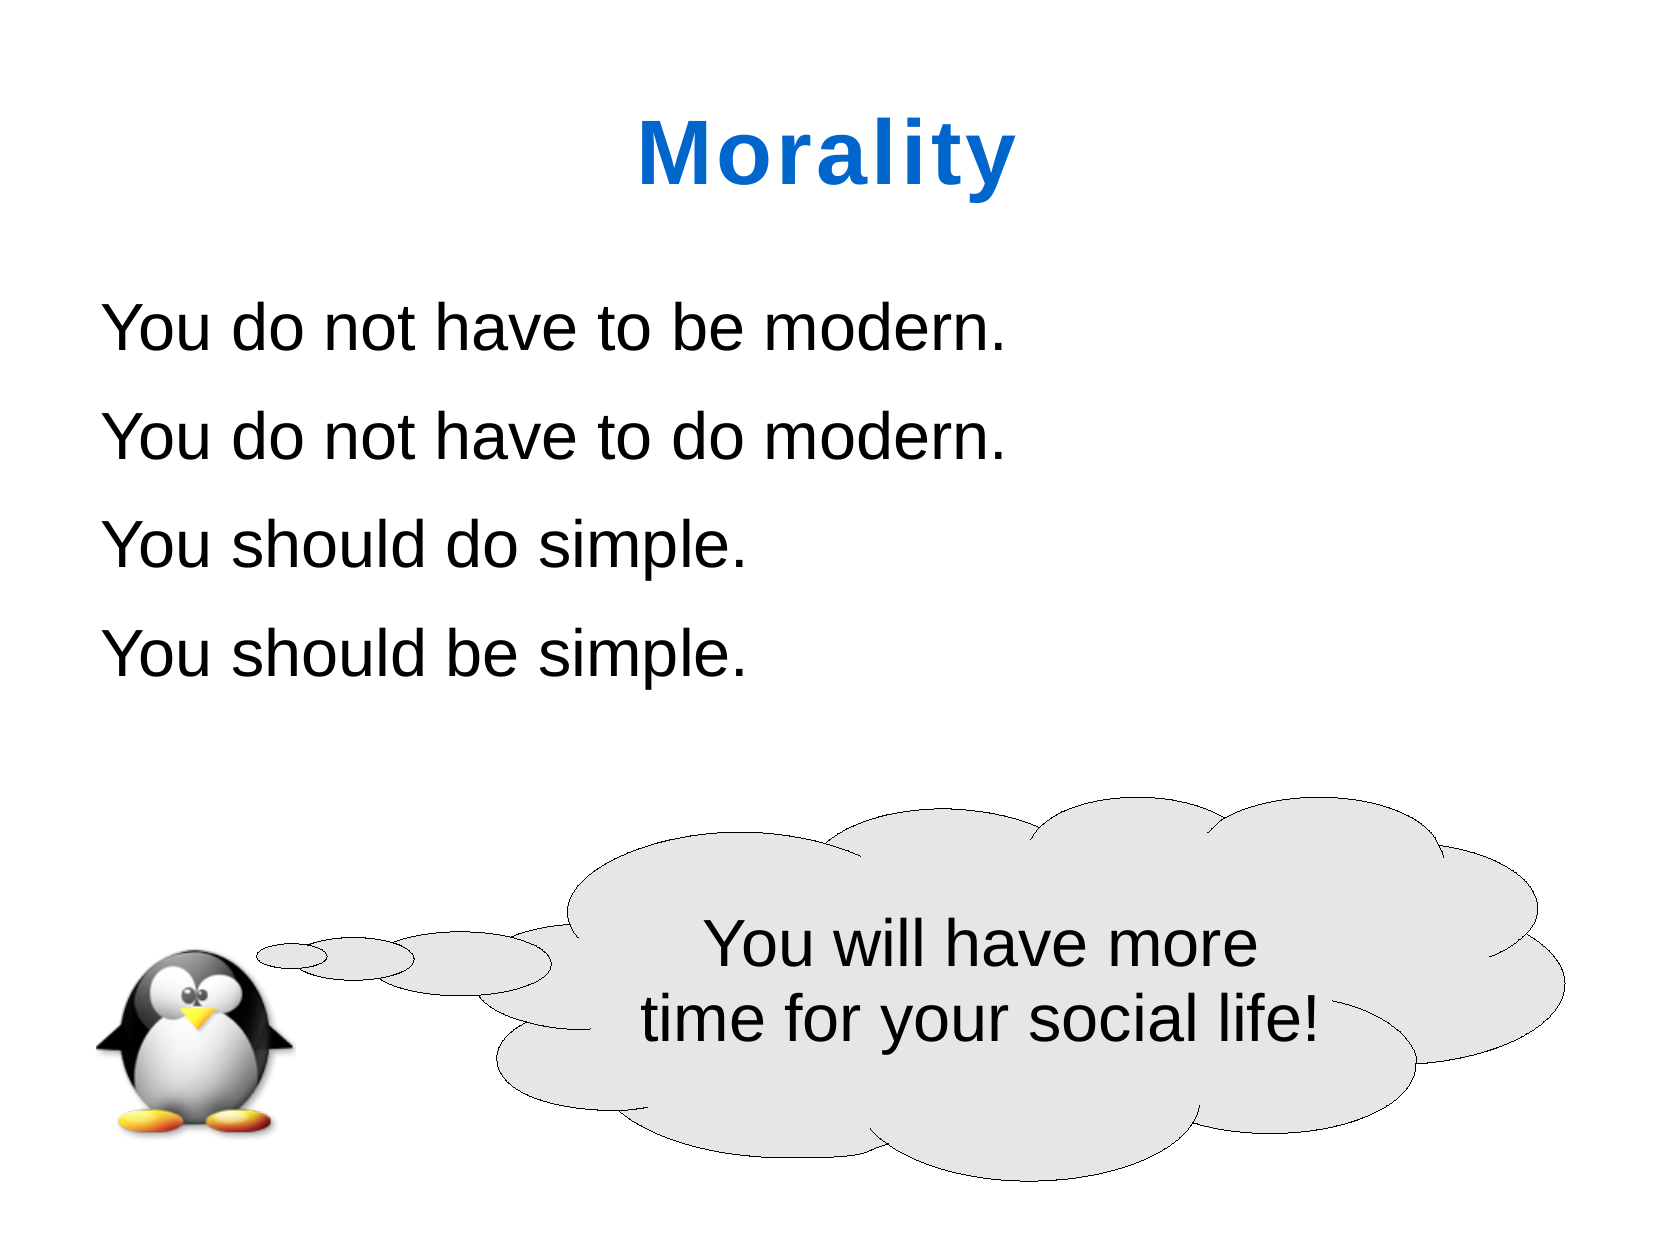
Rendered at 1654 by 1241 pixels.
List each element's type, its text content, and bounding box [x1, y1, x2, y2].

list You do not have to be modern. You do not have to do modern. You should do simple. You should be simple. [82, 290, 1571, 797]
title Morality [82, 49, 1571, 257]
picture [95, 944, 296, 1145]
text_box You will have more time for your social life! [256, 797, 1566, 1182]
